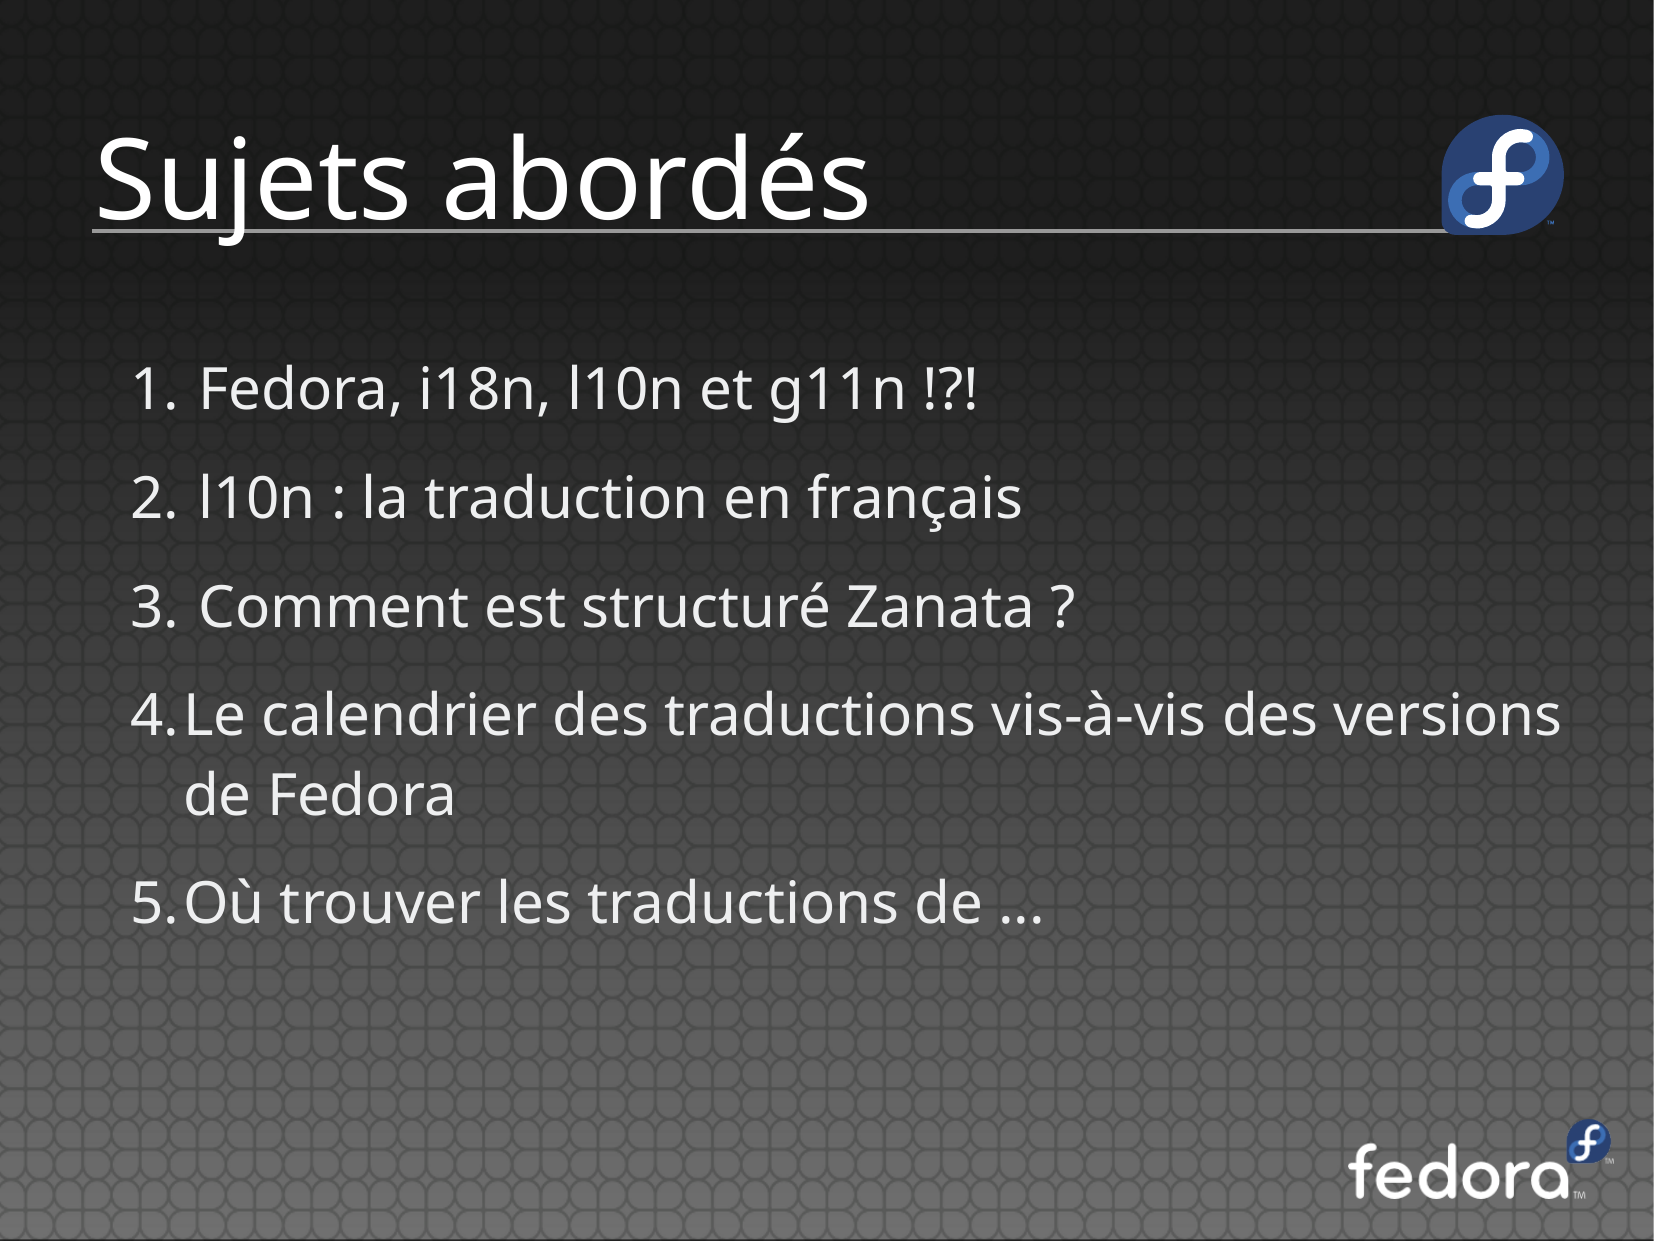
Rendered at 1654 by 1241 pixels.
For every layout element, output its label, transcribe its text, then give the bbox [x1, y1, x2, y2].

list Fedora, i18n, l10n et g11n !?! l10n : la traduction en français Comment est structuré Zanata ? Le calendrier des traductions vis-à-vis des versions de Fedora Où trouver les traductions de ... [112, 227, 1612, 1189]
picture [0, 0, 1654, 1241]
title Sujets abordés [94, 100, 1426, 251]
